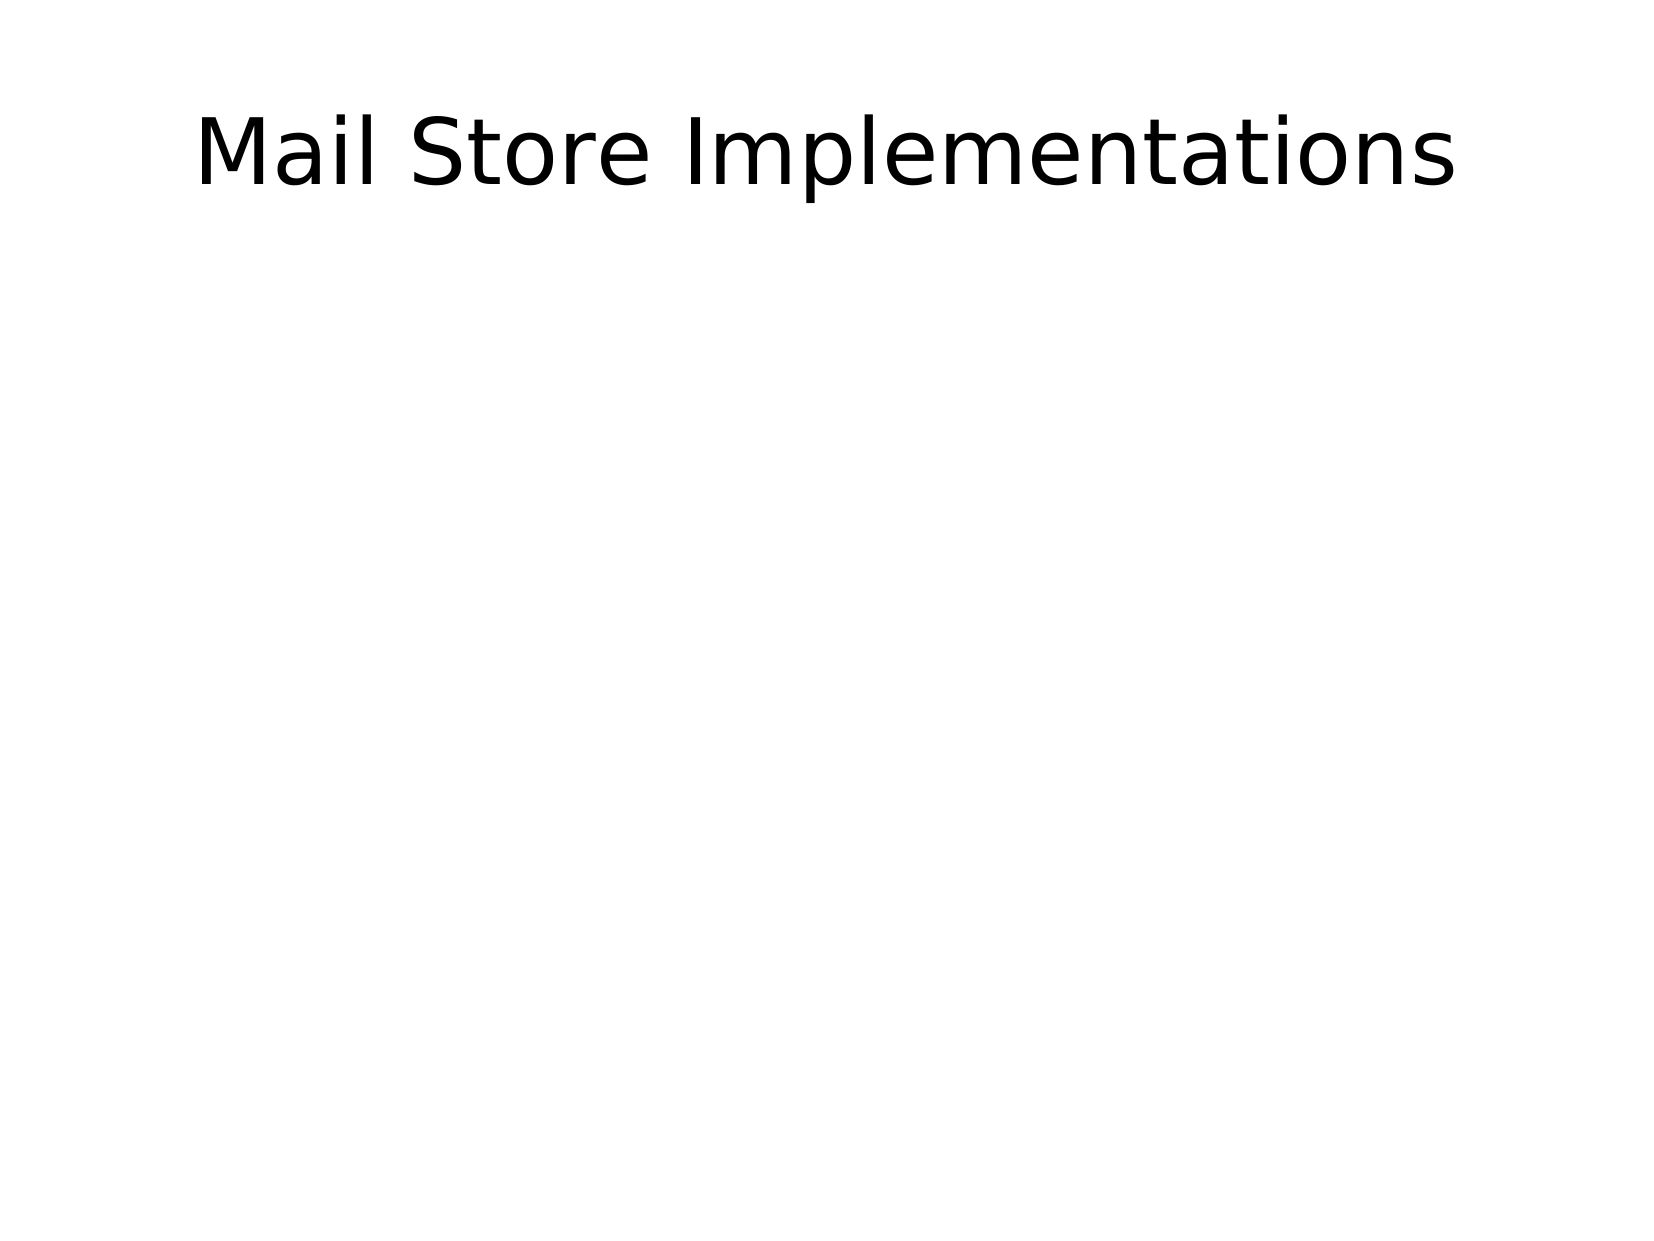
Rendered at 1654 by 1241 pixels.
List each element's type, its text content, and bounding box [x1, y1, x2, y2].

title Mail Store Implementations [82, 49, 1571, 257]
